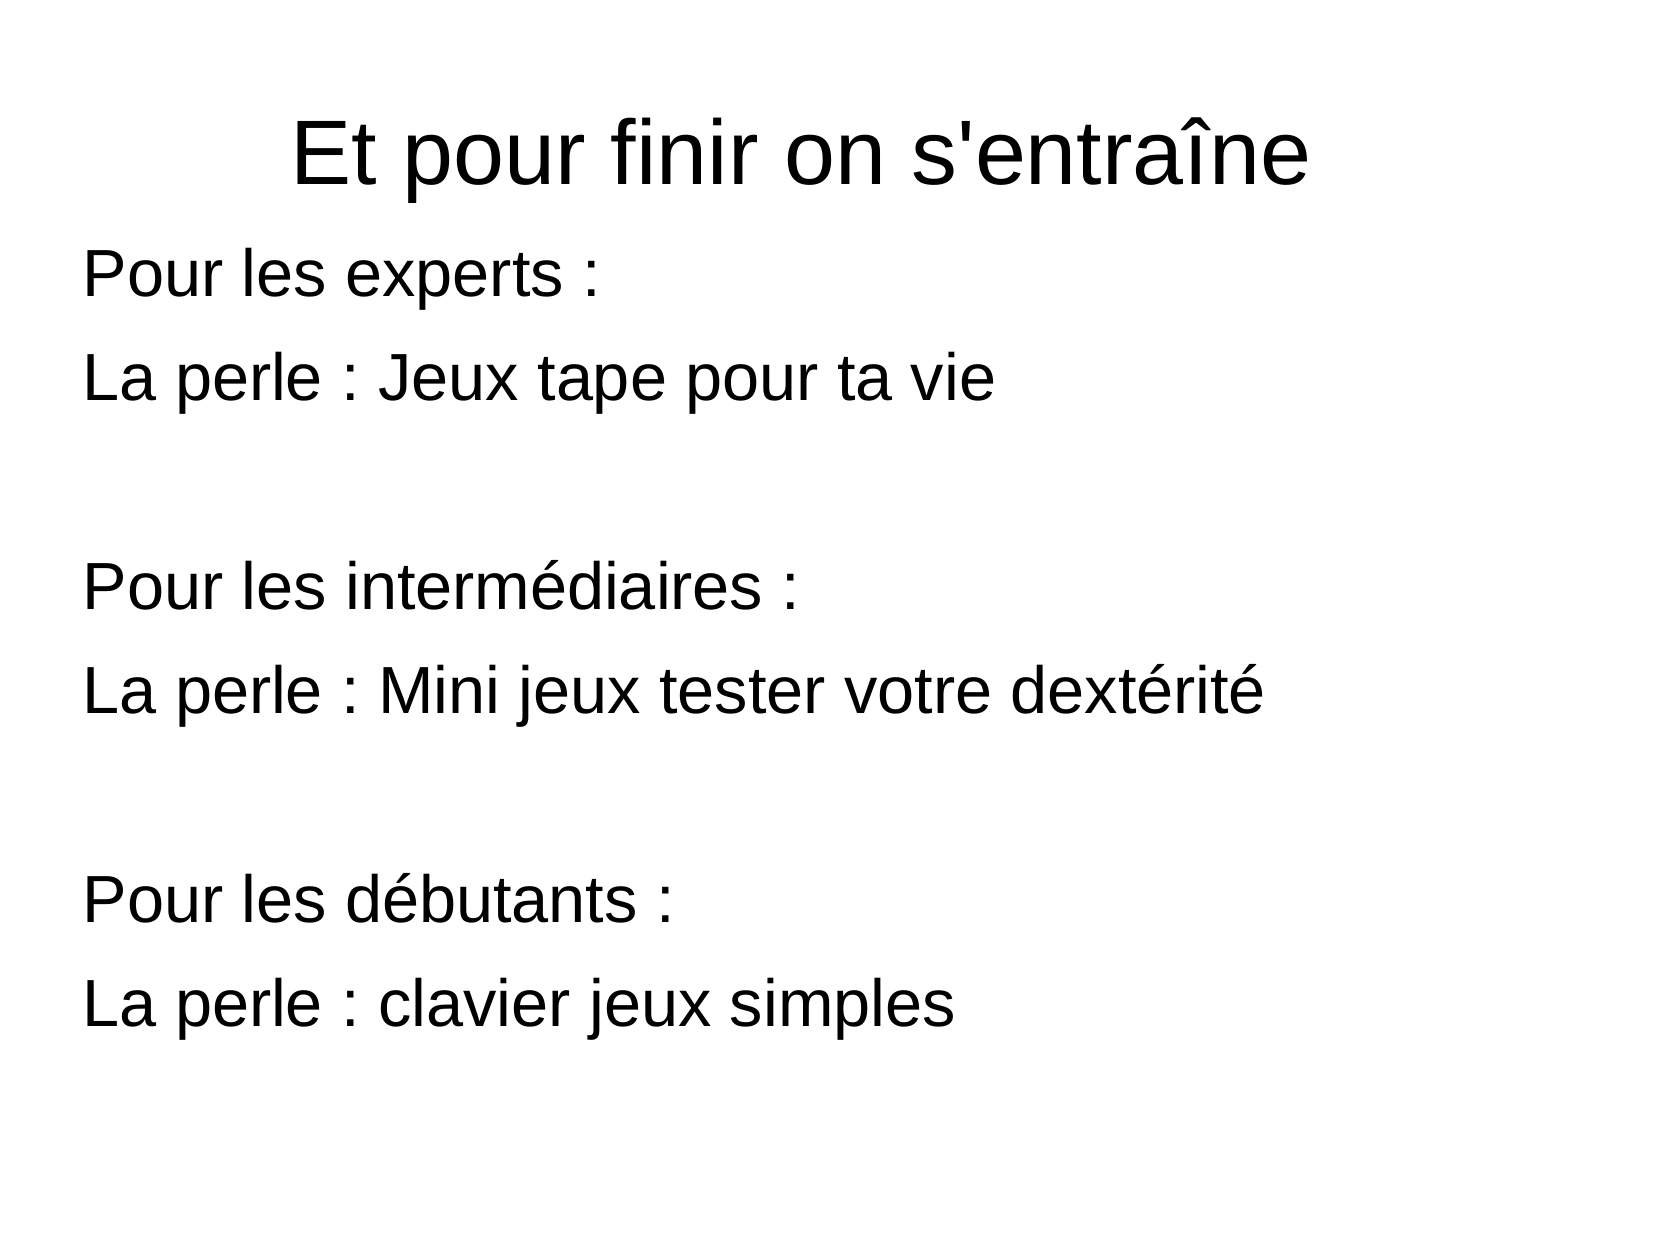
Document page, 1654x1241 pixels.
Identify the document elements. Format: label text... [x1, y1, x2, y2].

list Pour les experts : La perle : Jeux tape pour ta vie Pour les intermédiaires : La perle : Mini jeux tester votre dextérité Pour les débutants : La perle : clavier jeux simples [82, 236, 1571, 1241]
title Et pour finir on s'entraîne [82, 49, 1571, 236]
